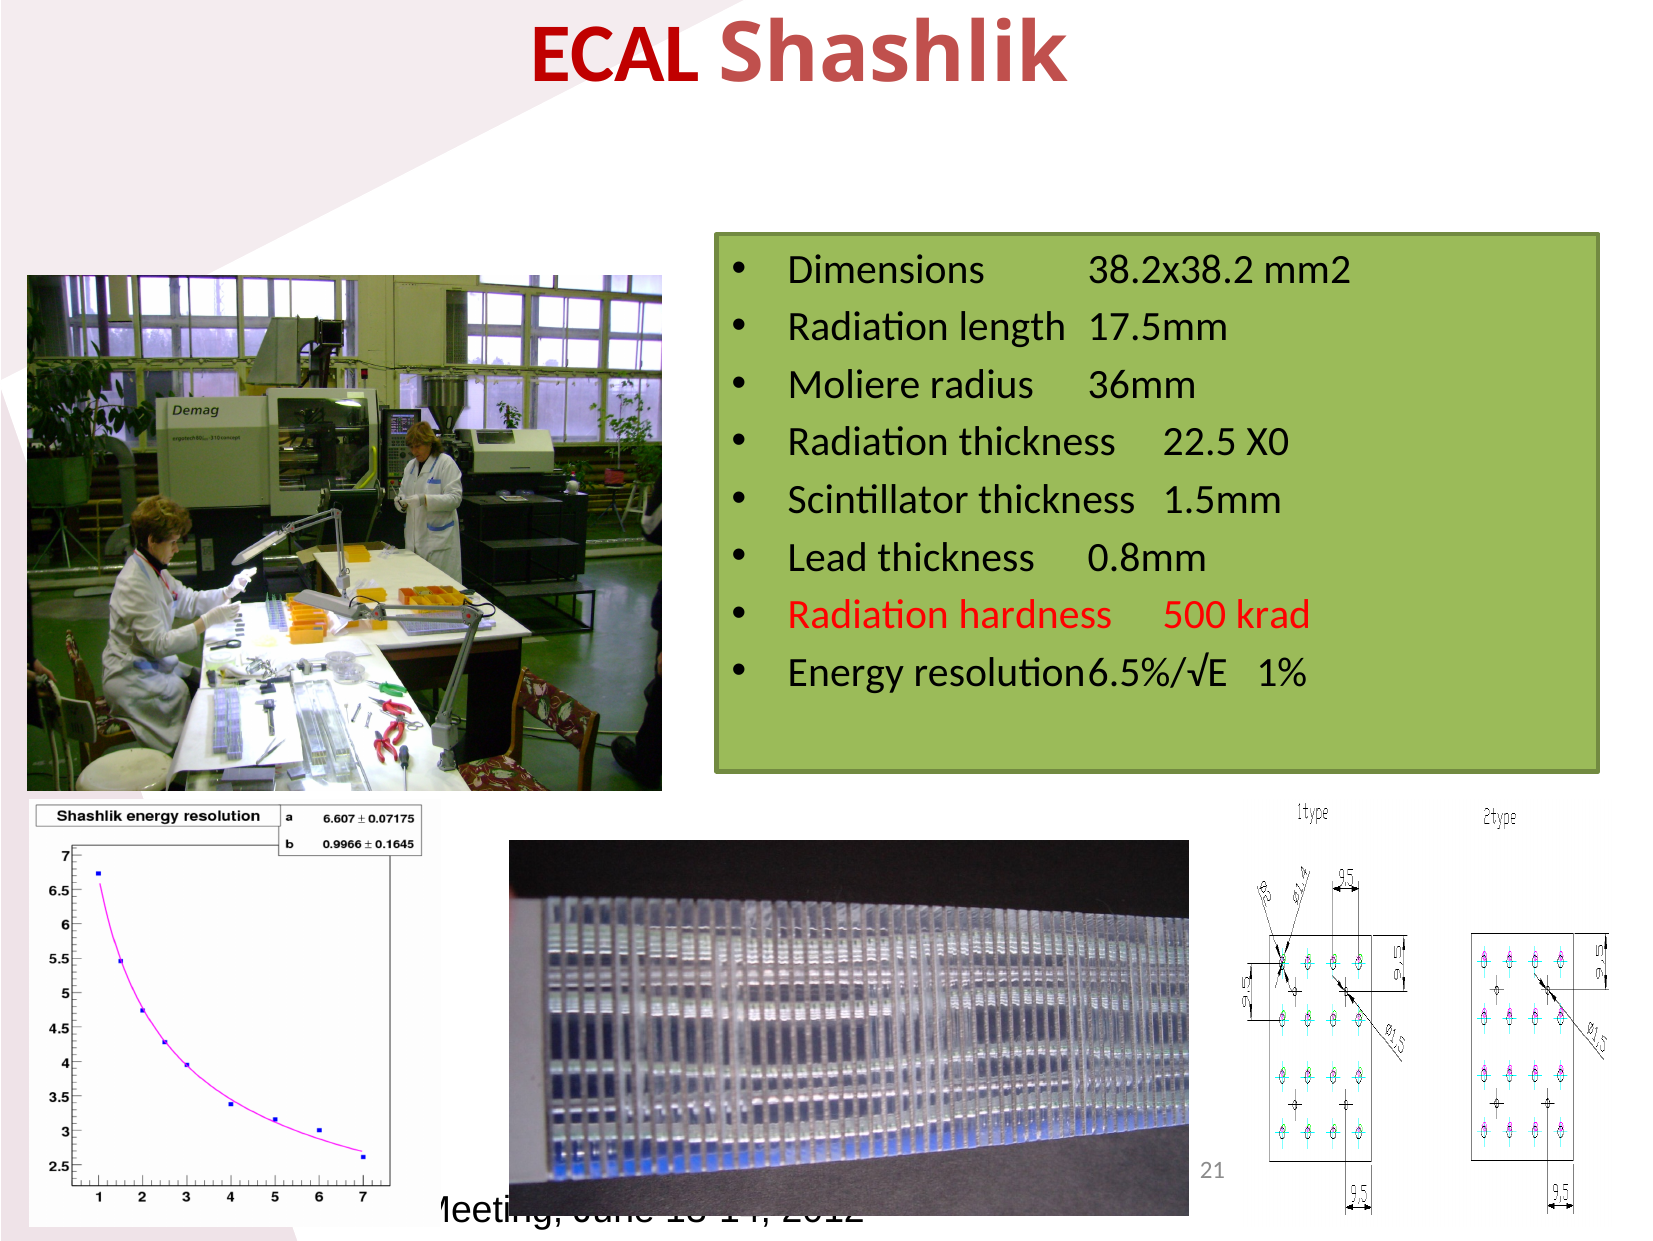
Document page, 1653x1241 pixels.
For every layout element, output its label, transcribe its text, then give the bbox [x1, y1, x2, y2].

picture [1240, 799, 1612, 1227]
picture [27, 275, 662, 791]
text_box <number> [1189, 1149, 1240, 1216]
picture [29, 799, 441, 1227]
text_box Dimensions 38.2x38.2 mm2 Radiation length 17.5mm Moliere radius 36mm Radiation thickness 22.5 X0 Scintillator thickness 1.5mm Lead thickness 0.8mm Radiation hardness 500 krad Energy resolution 6.5%/√E 1% [716, 234, 1599, 772]
picture [509, 840, 1189, 1216]
title ECAL Shashlik [55, 0, 1544, 207]
